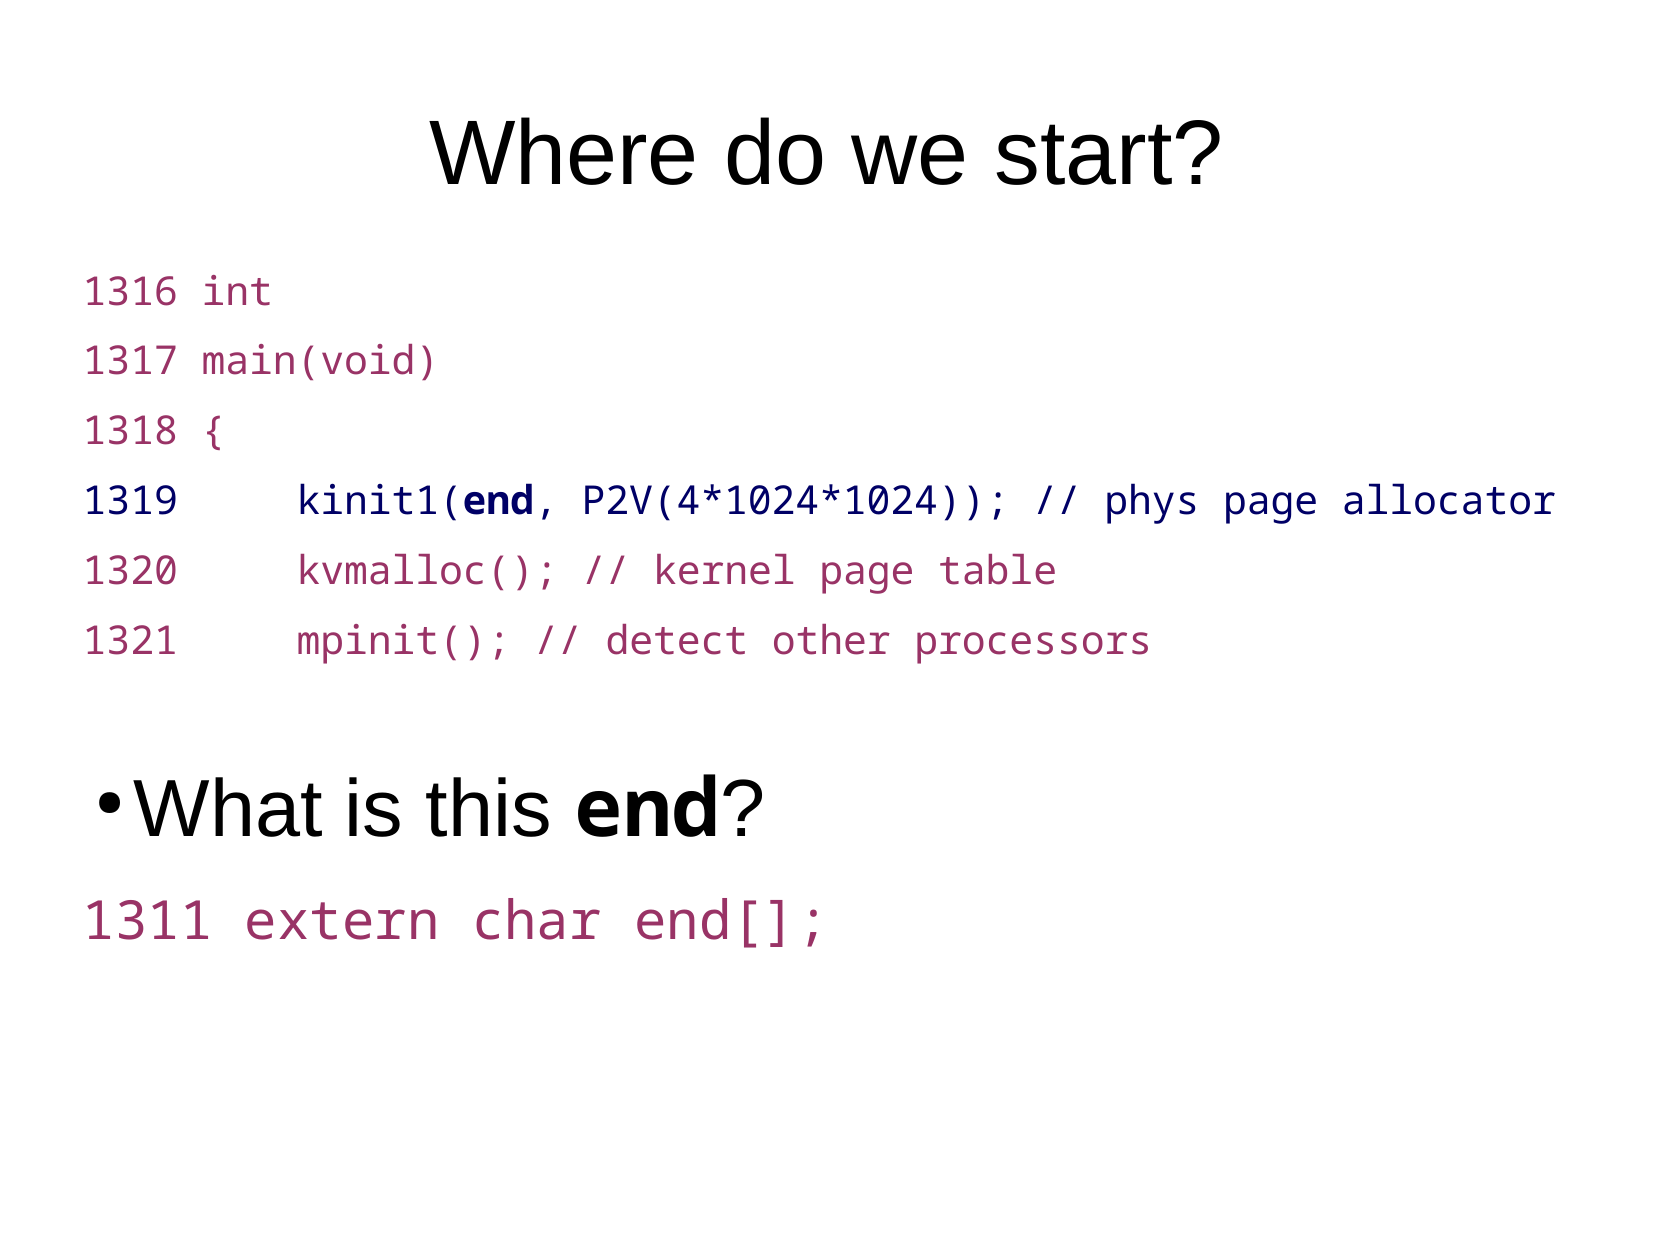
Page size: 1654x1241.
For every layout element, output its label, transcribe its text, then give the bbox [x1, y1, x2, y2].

list 1316 int 1317 main(void) 1318 { 1319 kinit1(end, P2V(4*1024*1024)); // phys page allocator 1320 kvmalloc(); // kernel page table 1321 mpinit(); // detect other processors [82, 262, 1571, 676]
list What is this end? 1311 extern char end[]; [82, 750, 1571, 1051]
title Where do we start? [82, 49, 1571, 257]
